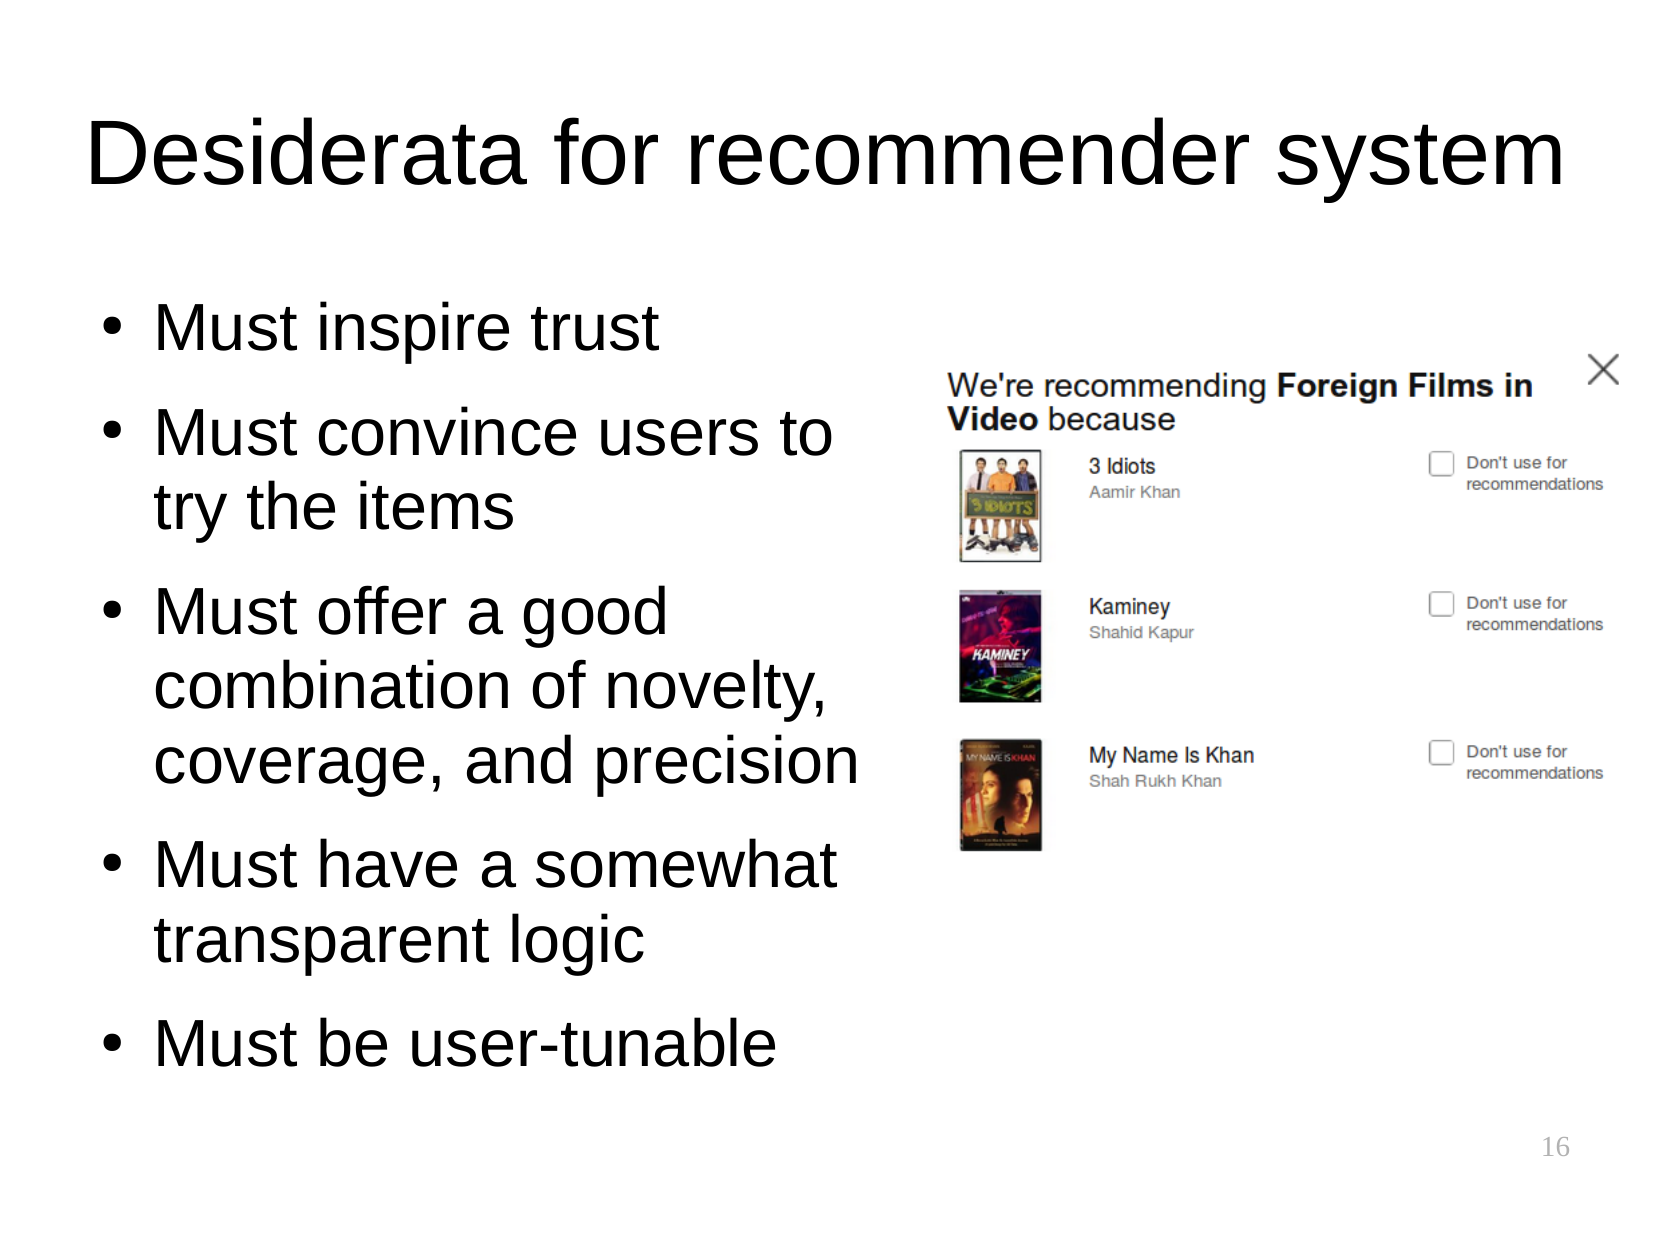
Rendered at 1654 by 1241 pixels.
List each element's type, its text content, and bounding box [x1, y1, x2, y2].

list Must inspire trust Must convince users to try the items Must offer a good combination of novelty, coverage, and precision Must have a somewhat transparent logic Must be user-tunable [82, 290, 871, 1156]
title Desiderata for recommender system [82, 49, 1571, 257]
picture [930, 334, 1631, 871]
